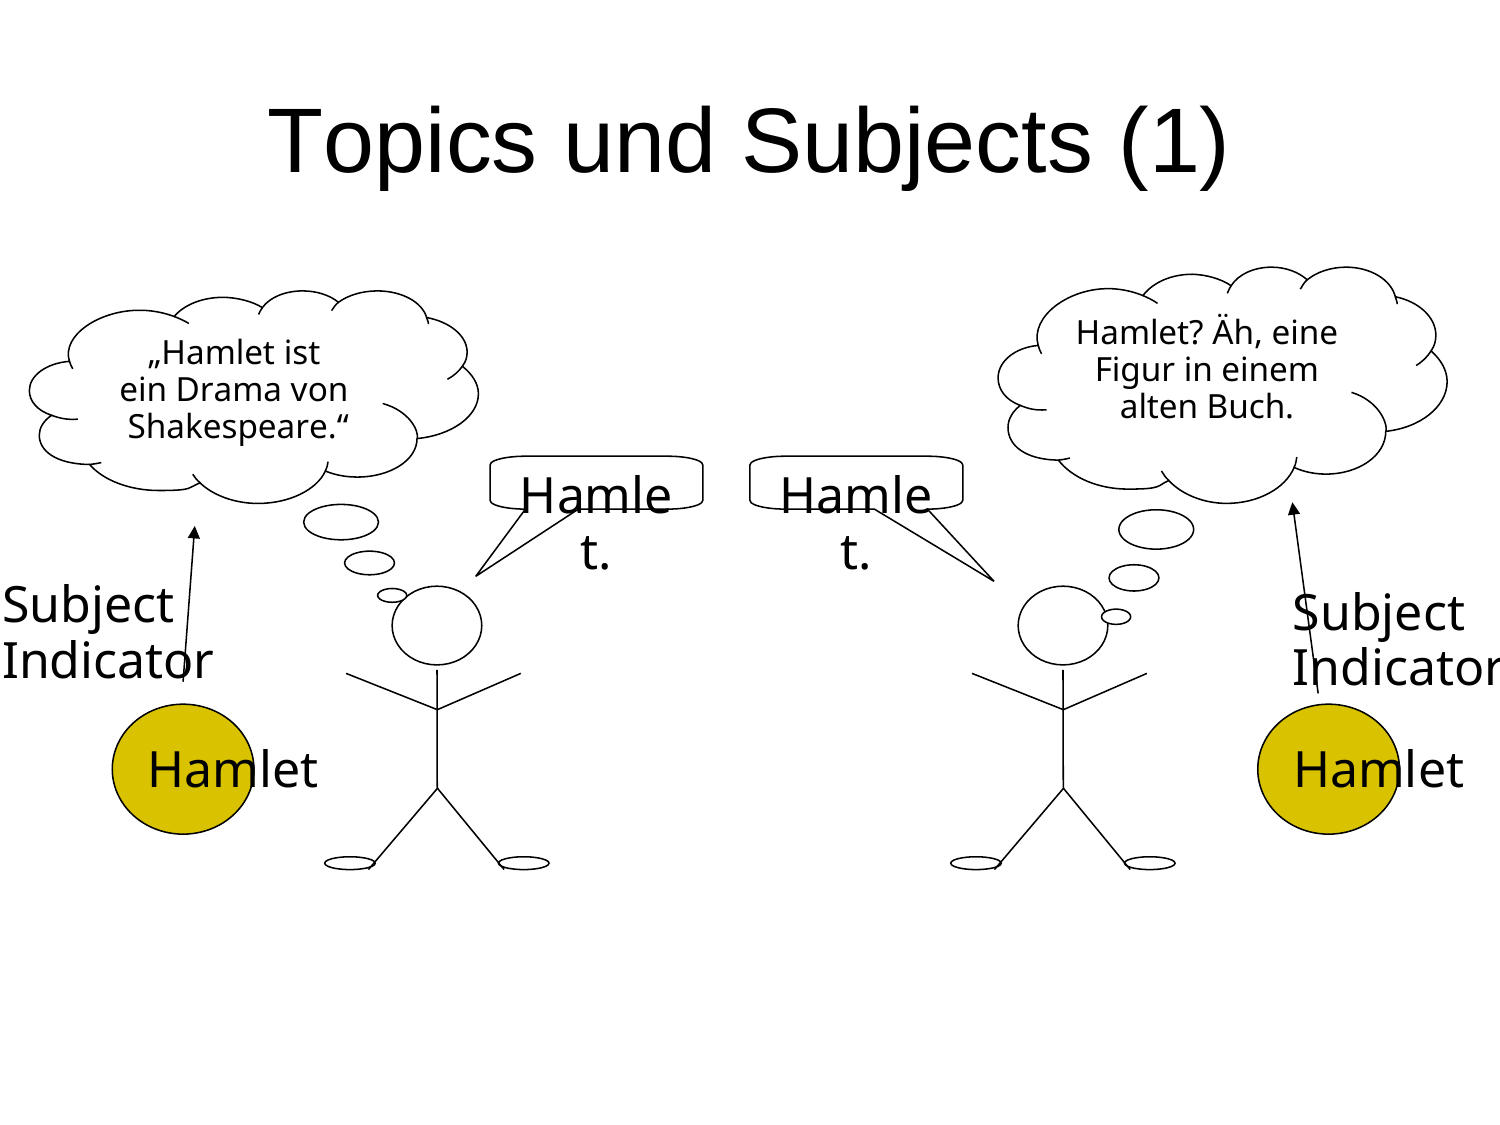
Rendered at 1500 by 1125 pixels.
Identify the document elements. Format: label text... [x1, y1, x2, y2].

text_box Hamlet. [475, 456, 703, 577]
text_box „Hamlet ist ein Drama von Shakespeare.“ [303, 504, 379, 540]
text_box „Hamlet ist ein Drama von Shakespeare.“ [344, 551, 395, 575]
text_box Hamlet. [593, 489, 605, 510]
text_box Hamlet [112, 704, 254, 835]
text_box Hamlet? Äh, eine Figur in einem alten Buch. [1118, 509, 1194, 550]
text_box Hamlet? Äh, eine Figur in einem alten Buch. [1109, 564, 1159, 592]
text_box Hamlet [1257, 705, 1400, 835]
text_box Subject Indicator [1278, 574, 1500, 705]
text_box Hamlet. [788, 496, 807, 510]
text_box Hamlet? Äh, eine Figur in einem alten Buch. [998, 267, 1448, 504]
text_box Hamlet. [610, 489, 622, 510]
text_box Hamlet. [749, 456, 995, 582]
title Topics und Subjects (1) [75, 45, 1426, 233]
text_box „Hamlet ist ein Drama von Shakespeare.“ [29, 290, 479, 504]
text_box Hamlet. [853, 489, 865, 510]
text_box Subject Indicator [0, 566, 230, 698]
